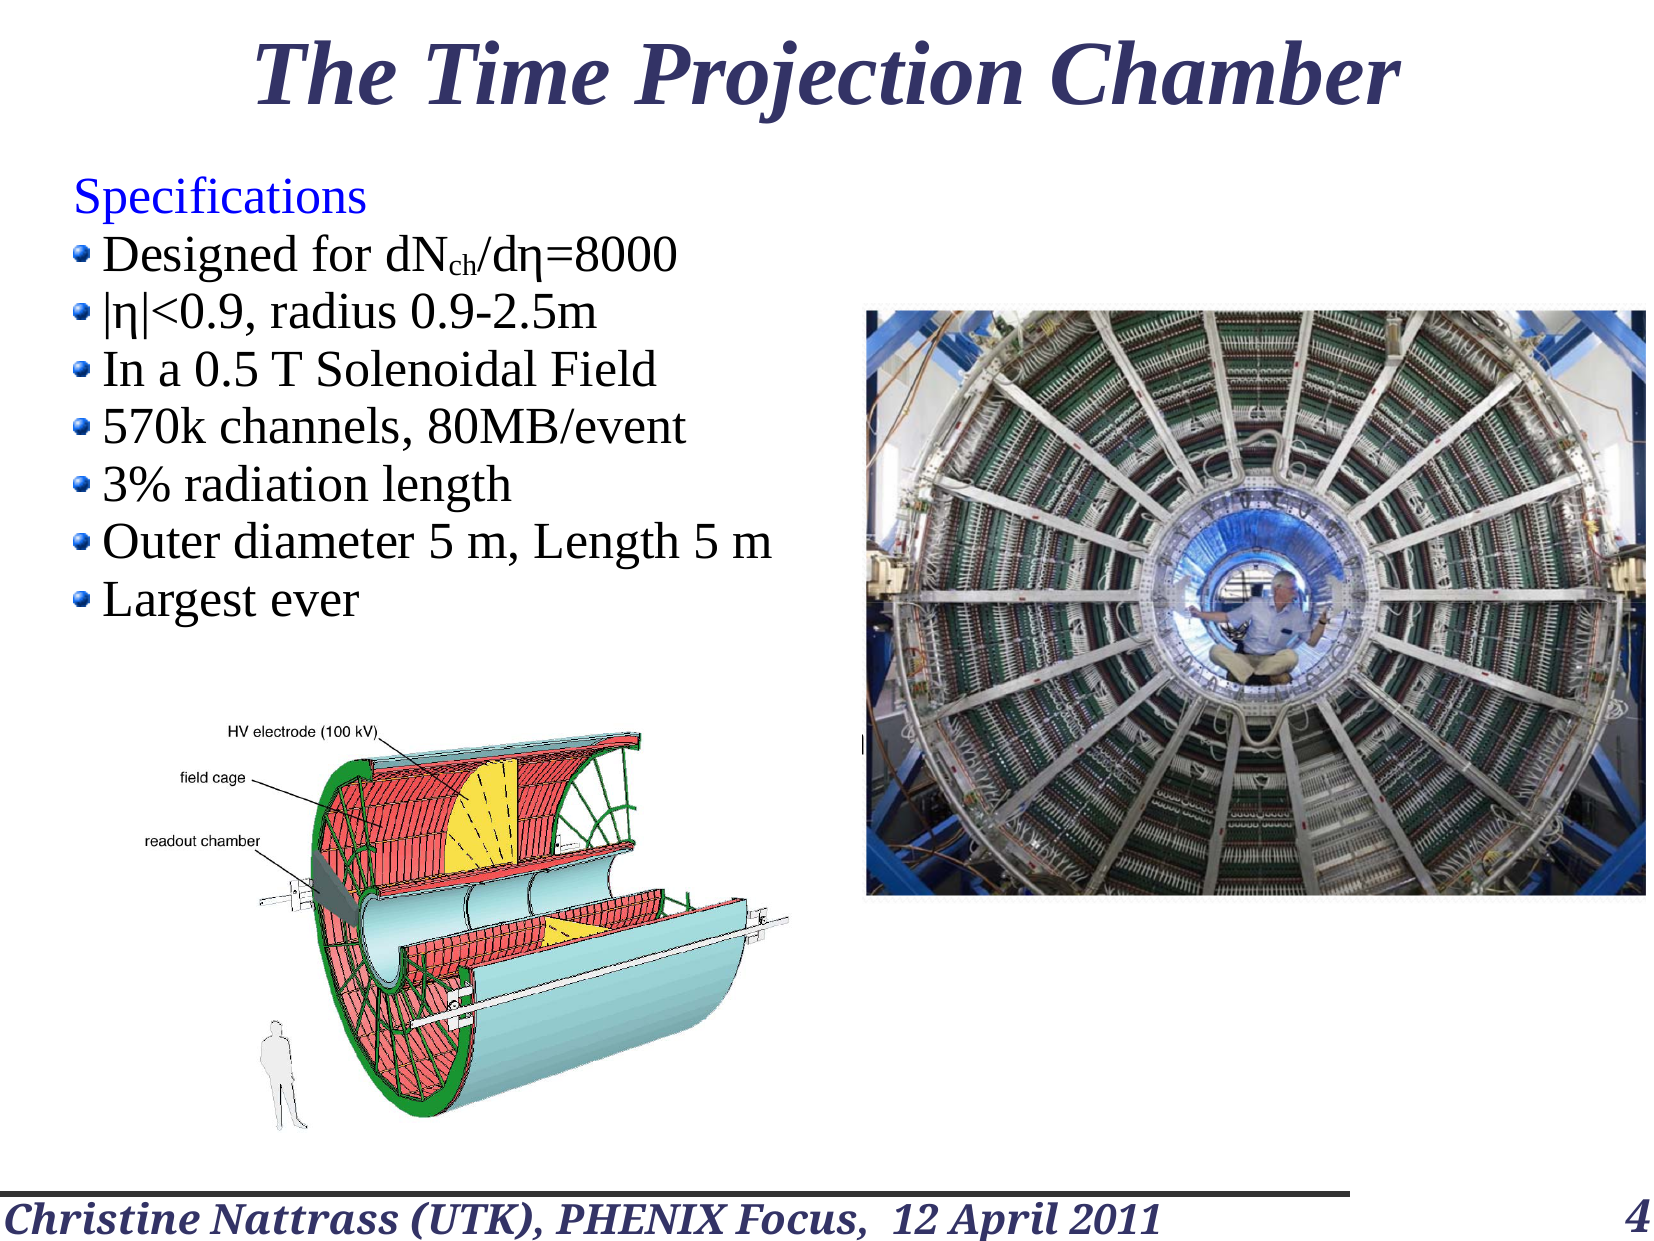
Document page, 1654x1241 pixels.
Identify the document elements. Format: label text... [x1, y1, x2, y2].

text_box Specifications Designed for dNch/dη=8000 |η|<0.9, radius 0.9-2.5m In a 0.5 T Solenoidal Field 570k channels, 80MB/event 3% radiation length Outer diameter 5 m, Length 5 m Largest ever [59, 160, 810, 660]
title The Time Projection Chamber [82, 0, 1571, 151]
picture [144, 692, 824, 1143]
picture [862, 303, 1646, 904]
